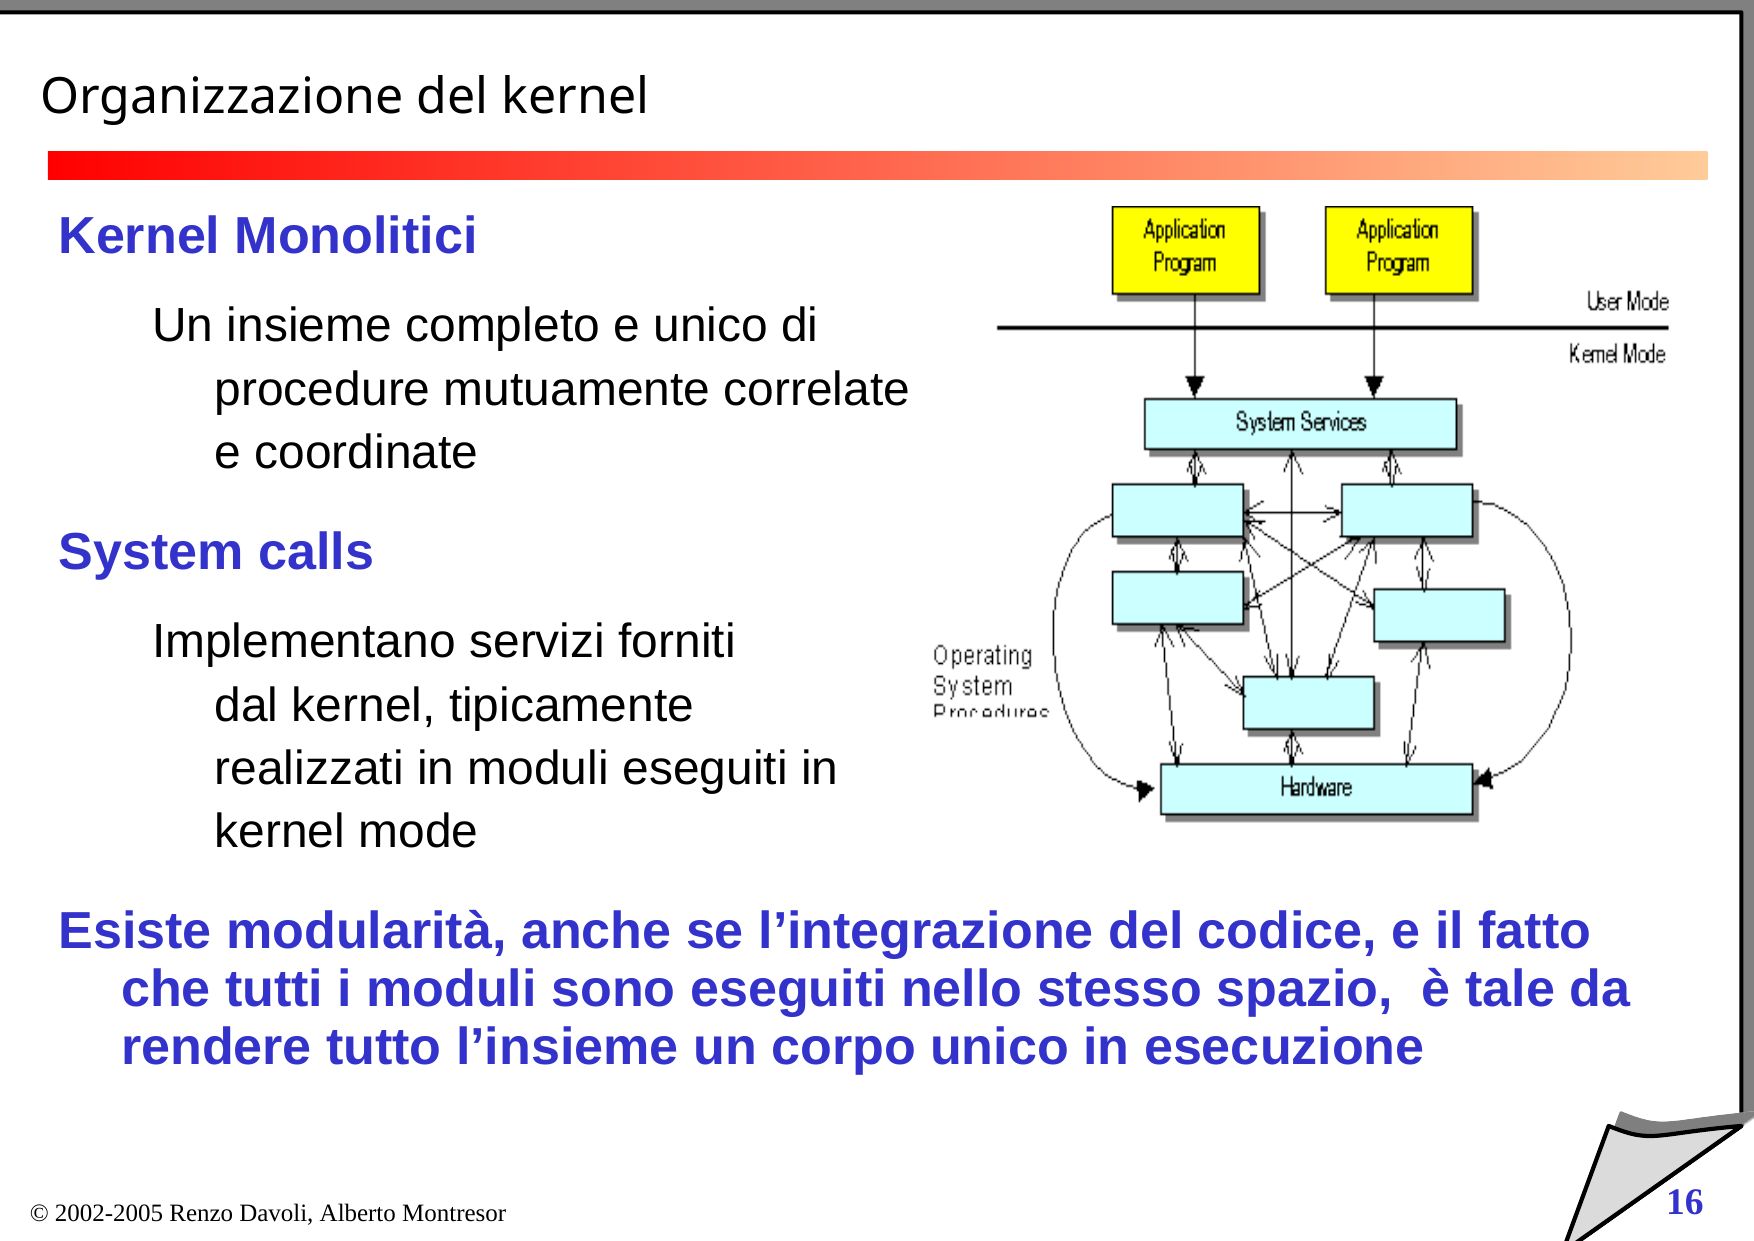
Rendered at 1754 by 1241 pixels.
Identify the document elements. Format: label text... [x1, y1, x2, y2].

list Kernel Monolitici Un insieme completo e unico di procedure mutuamente correlate e coordinate System calls Implementano servizi forniti dal kernel, tipicamente realizzati in moduli eseguiti in kernel mode Esiste modularità, anche se l’integrazione del codice, e il fatto che tutti i moduli sono eseguiti nello stesso spazio, è tale da rendere tutto l’insieme un corpo unico in esecuzione [58, 206, 1696, 1166]
title Organizzazione del kernel [40, 49, 1714, 144]
picture [915, 206, 1705, 827]
